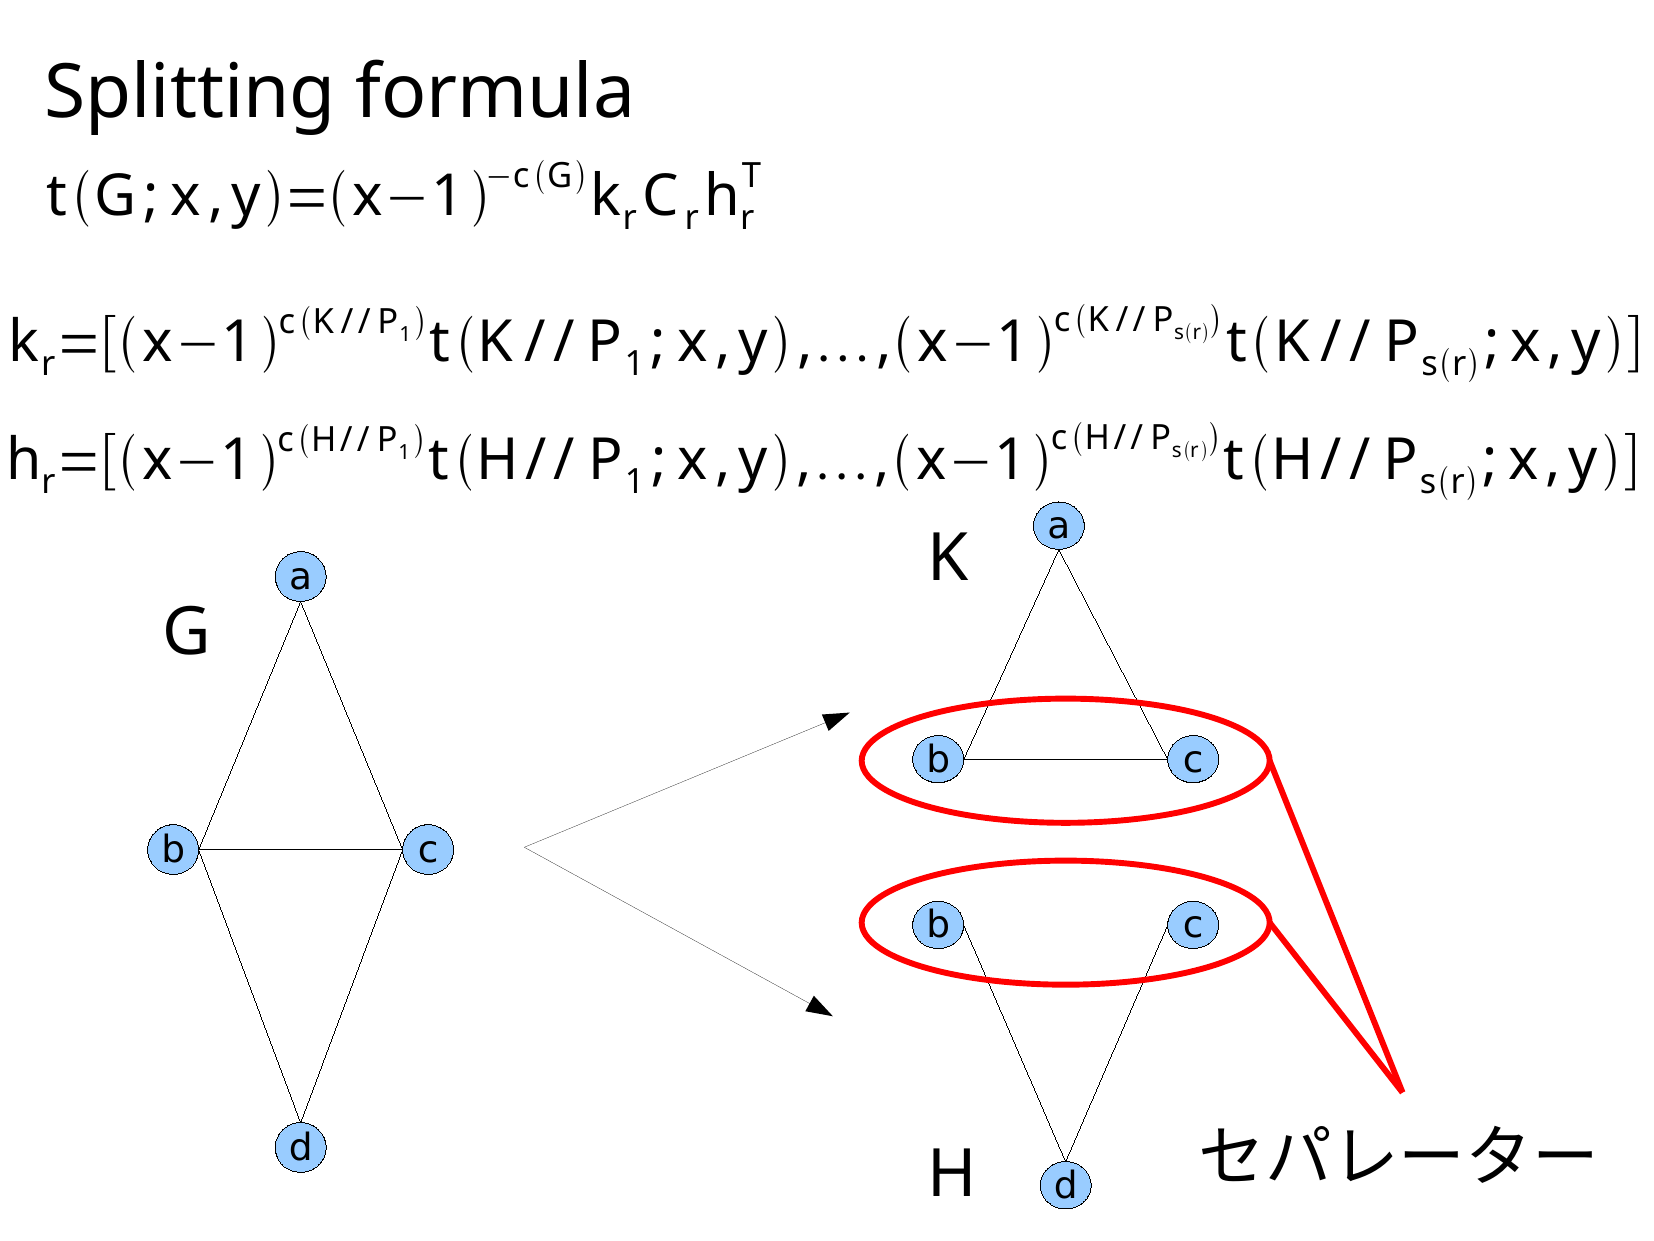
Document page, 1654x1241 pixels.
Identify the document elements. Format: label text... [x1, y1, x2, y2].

text_box b [147, 824, 199, 875]
text_box a [275, 551, 327, 602]
chart [2, 300, 1649, 385]
text_box c [1167, 901, 1219, 949]
text_box b [912, 901, 964, 949]
text_box b [912, 735, 964, 783]
text_box Splitting formula [29, 29, 638, 126]
text_box a [1033, 501, 1085, 550]
text_box G [147, 576, 234, 706]
text_box c [1167, 735, 1219, 783]
chart [40, 156, 768, 237]
text_box d [1040, 1161, 1092, 1209]
text_box c [402, 824, 454, 875]
text_box セパレーター [1181, 1092, 1625, 1186]
text_box d [275, 1122, 327, 1173]
text_box K [912, 501, 991, 625]
chart [0, 418, 1646, 502]
text_box H [912, 1117, 999, 1241]
